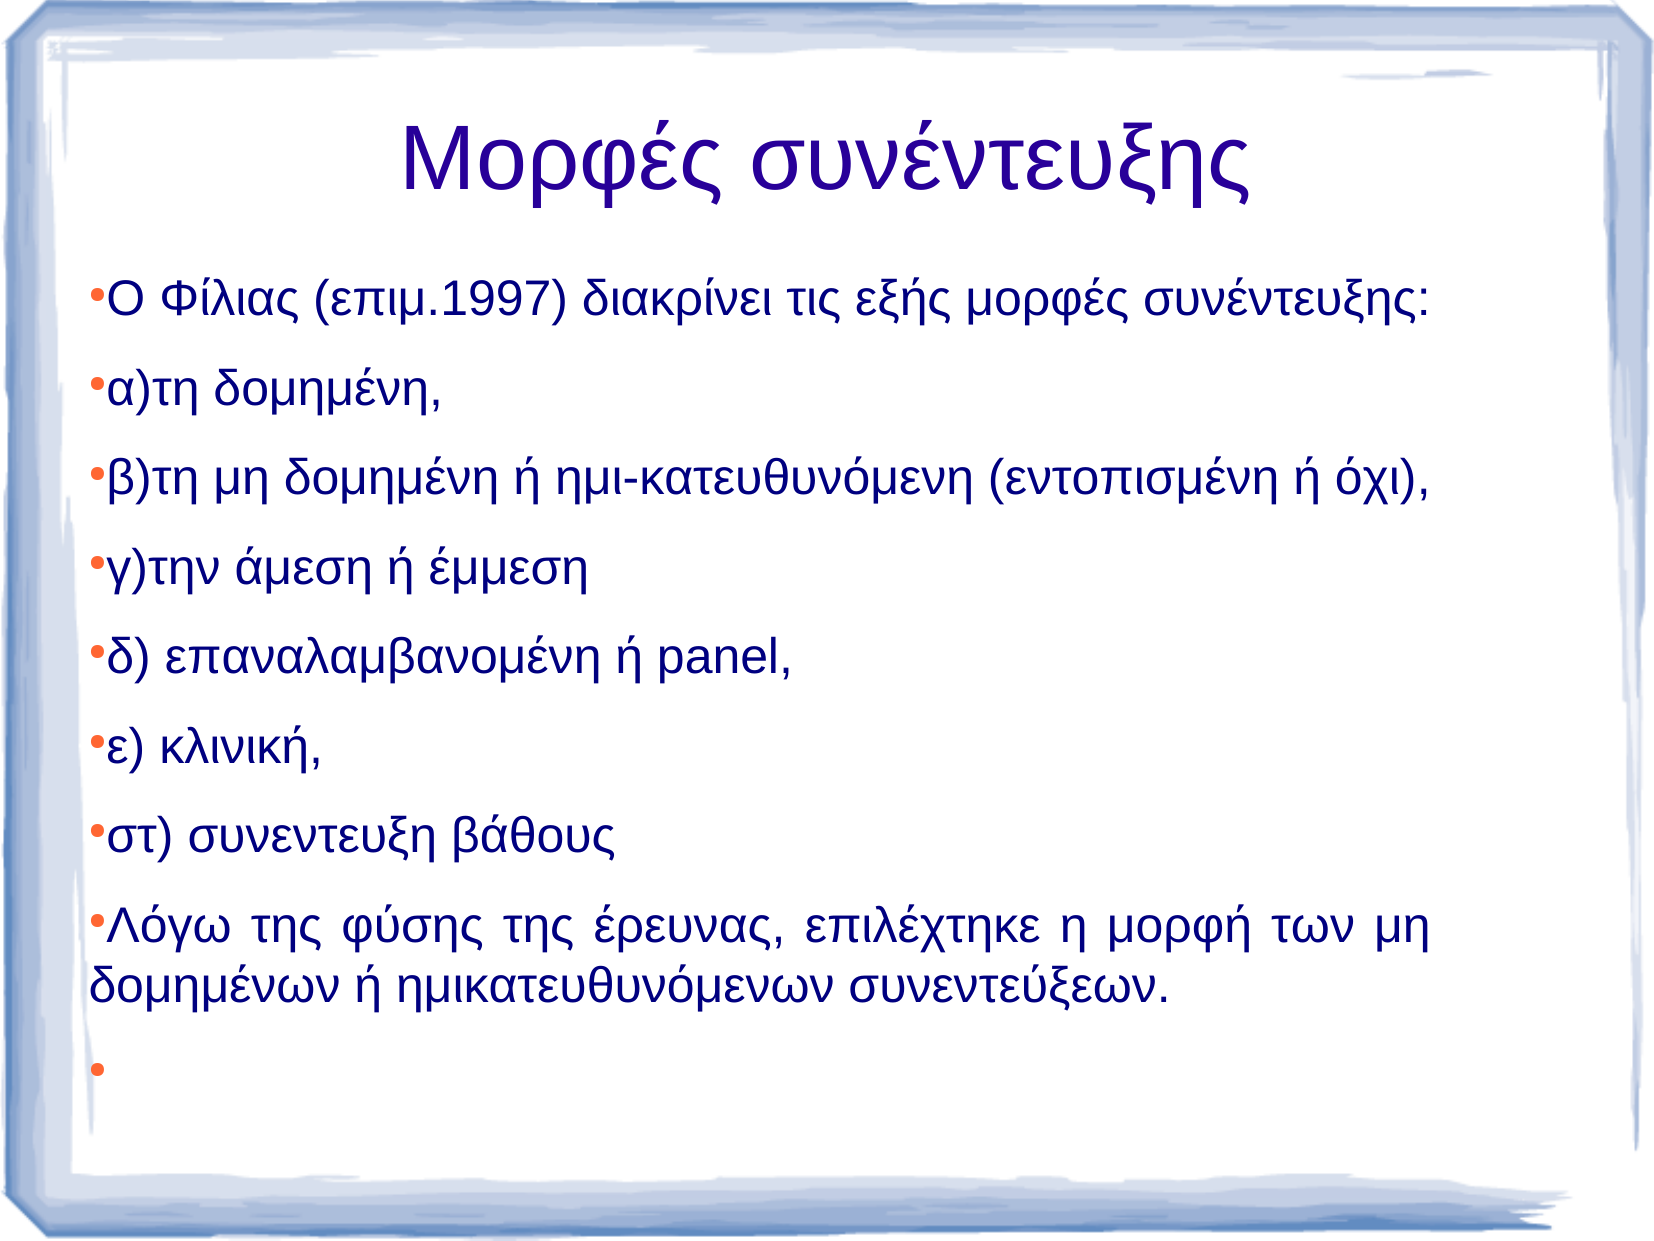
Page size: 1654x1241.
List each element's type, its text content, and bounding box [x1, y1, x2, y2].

title Μορφές συνέντευξης [82, 49, 1571, 257]
list Ο Φίλιας (επιμ.1997) διακρίνει τις εξής μορφές συνέντευξης: α)τη δομημένη, β)τη μη δομημένη ή ημι-κατευθυνόμενη (εντοπισμένη ή όχι), γ)την άμεση ή έμμεση δ) επαναλαμβανομένη ή panel, ε) κλινική, στ) συνεντευξη βάθους Λόγω της φύσης της έρευνας, επιλέχτηκε η μορφή των μη δομημένων ή ημικατευθυνόμενων συνεντεύξεων. [88, 265, 1571, 1060]
